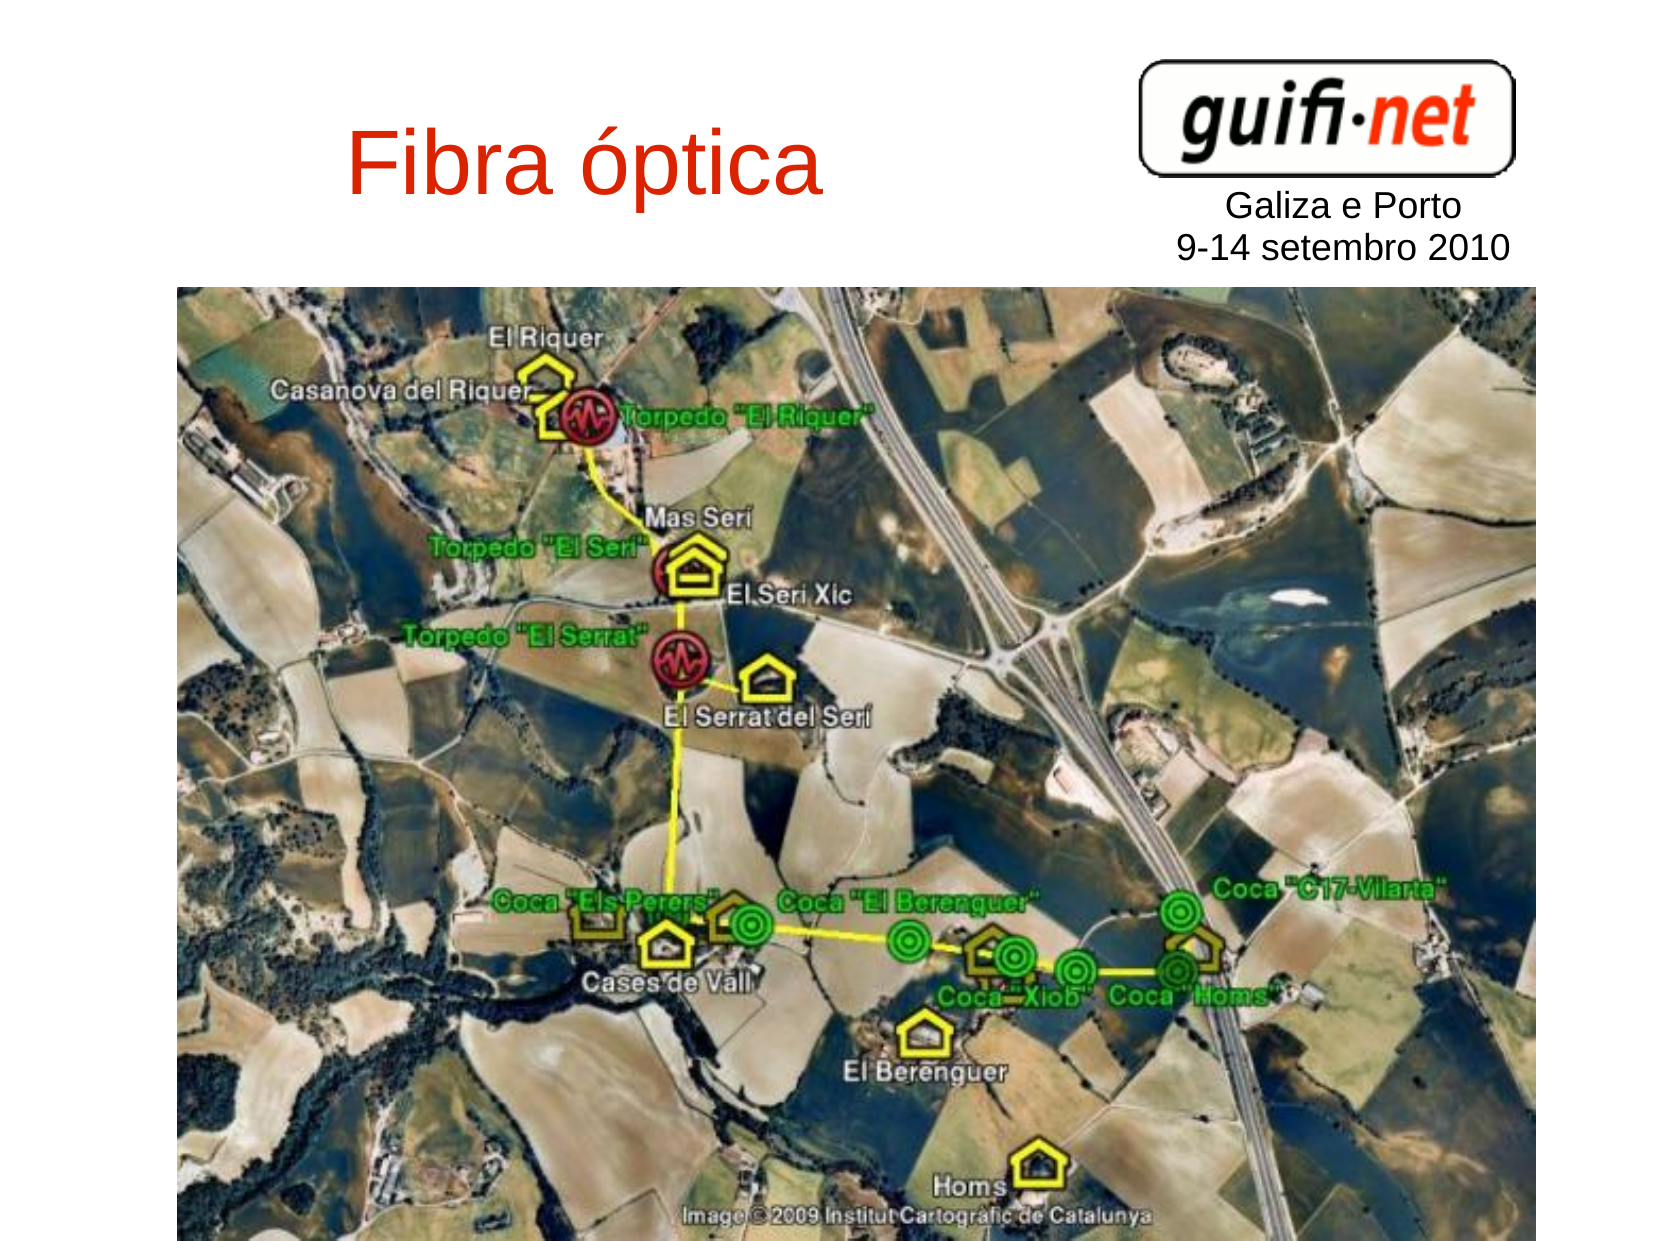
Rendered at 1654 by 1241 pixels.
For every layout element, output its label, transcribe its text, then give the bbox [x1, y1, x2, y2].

picture [1137, 59, 1516, 177]
text_box Galiza e Porto 9-14 setembro 2010 [1033, 177, 1654, 277]
picture [177, 287, 1536, 1241]
title Fibra óptica [76, 66, 1093, 259]
